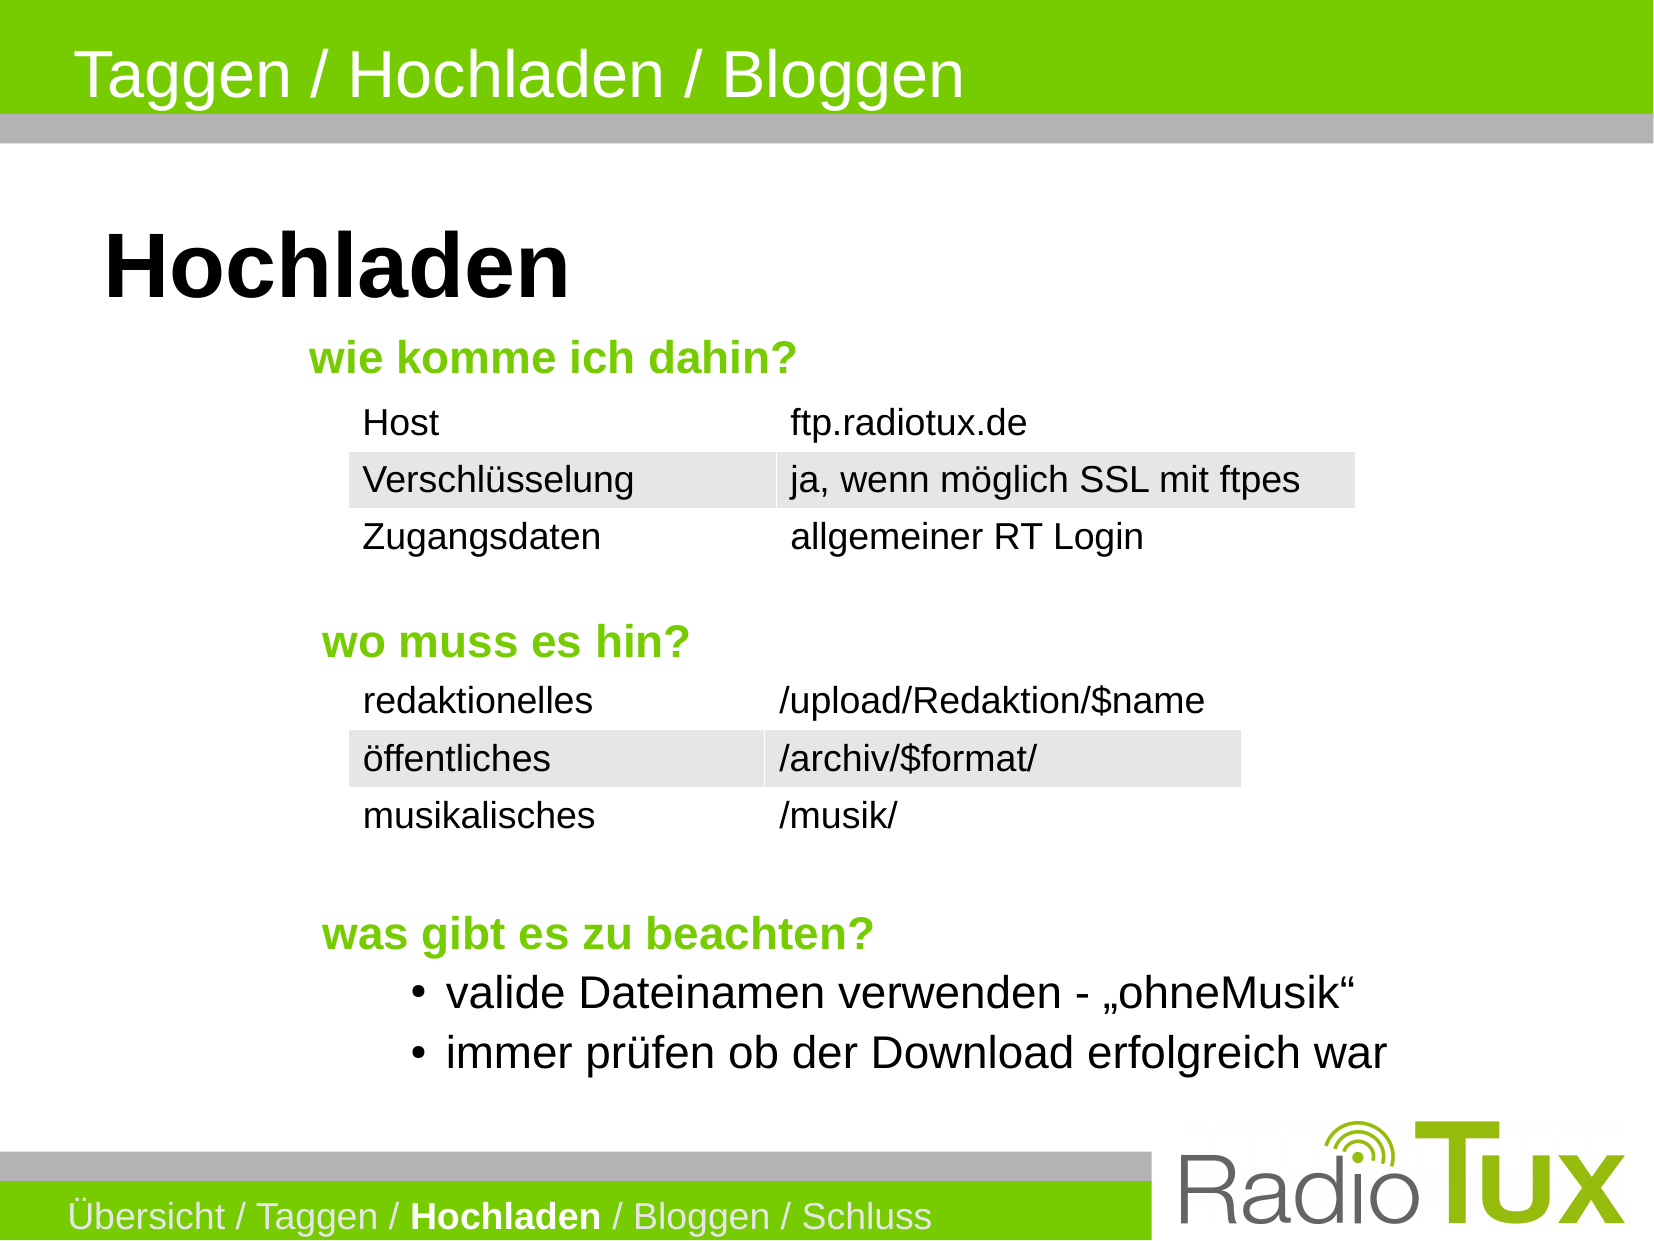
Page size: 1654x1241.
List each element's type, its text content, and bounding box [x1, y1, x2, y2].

picture [1181, 1121, 1625, 1224]
text_box Taggen / Hochladen / Bloggen [59, 29, 1654, 111]
table_cell Verschlüsselung [349, 452, 776, 508]
table_cell ja, wenn möglich SSL mit ftpes [777, 452, 1355, 508]
table_header ftp.radiotux.de [777, 394, 1355, 451]
text_box valide Dateinamen verwenden - „ohneMusik“ [324, 959, 1565, 1021]
table_cell /archiv/$format/ [765, 730, 1241, 787]
table_cell musikalisches [349, 788, 764, 844]
table_cell allgemeiner RT Login [777, 509, 1355, 566]
table_header Host [349, 394, 776, 451]
table_cell Zugangsdaten [349, 509, 776, 566]
text_box [0, 1151, 1152, 1241]
text_box wie komme ich dahin? [295, 324, 1536, 386]
text_box Hochladen [88, 206, 650, 314]
table_header redaktionelles [349, 673, 764, 729]
text_box immer prüfen ob der Download erfolgreich war [324, 1021, 1565, 1081]
text_box Übersicht / Taggen / Hochladen / Bloggen / Schluss [0, 1187, 1063, 1241]
text_box wo muss es hin? [295, 608, 1536, 669]
table_cell öffentliches [349, 730, 764, 787]
text_box [0, 0, 1654, 144]
table_cell /musik/ [765, 788, 1241, 844]
table_header /upload/Redaktion/$name [765, 673, 1241, 729]
text_box was gibt es zu beachten? [295, 900, 1536, 962]
